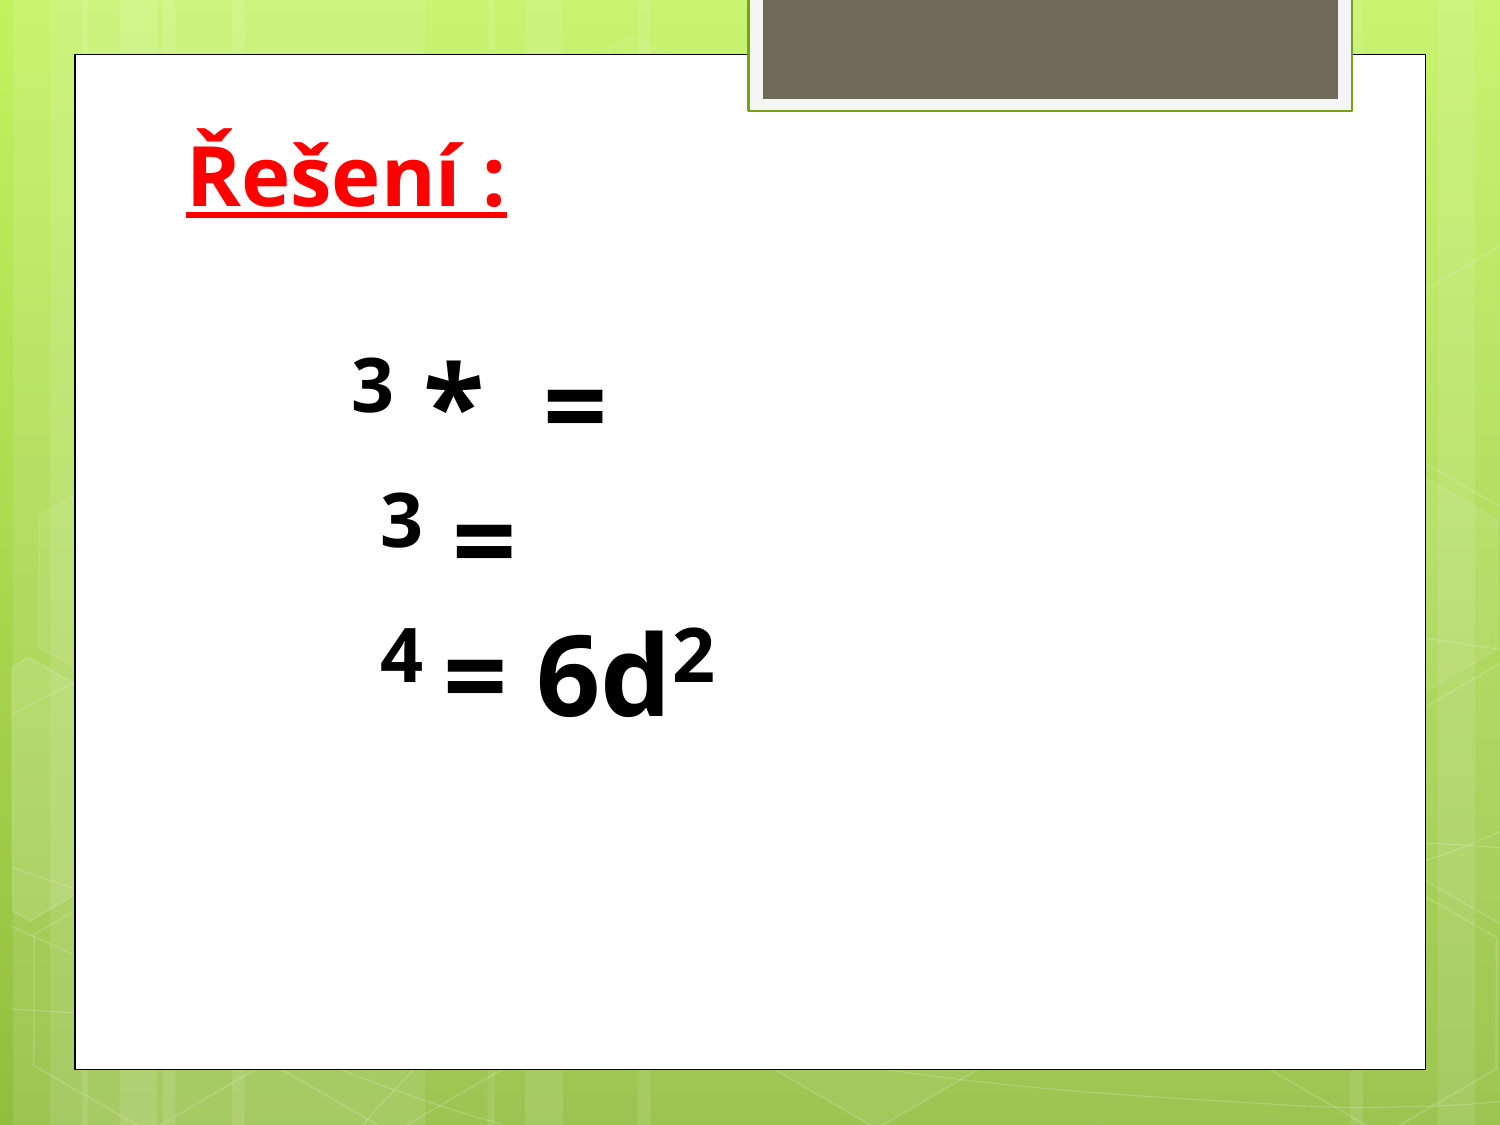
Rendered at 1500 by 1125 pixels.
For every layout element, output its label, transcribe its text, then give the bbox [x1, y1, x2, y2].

text_box 3 * = 3 = 4 = 6d2 [336, 326, 730, 746]
title Řešení : [171, 42, 1415, 231]
